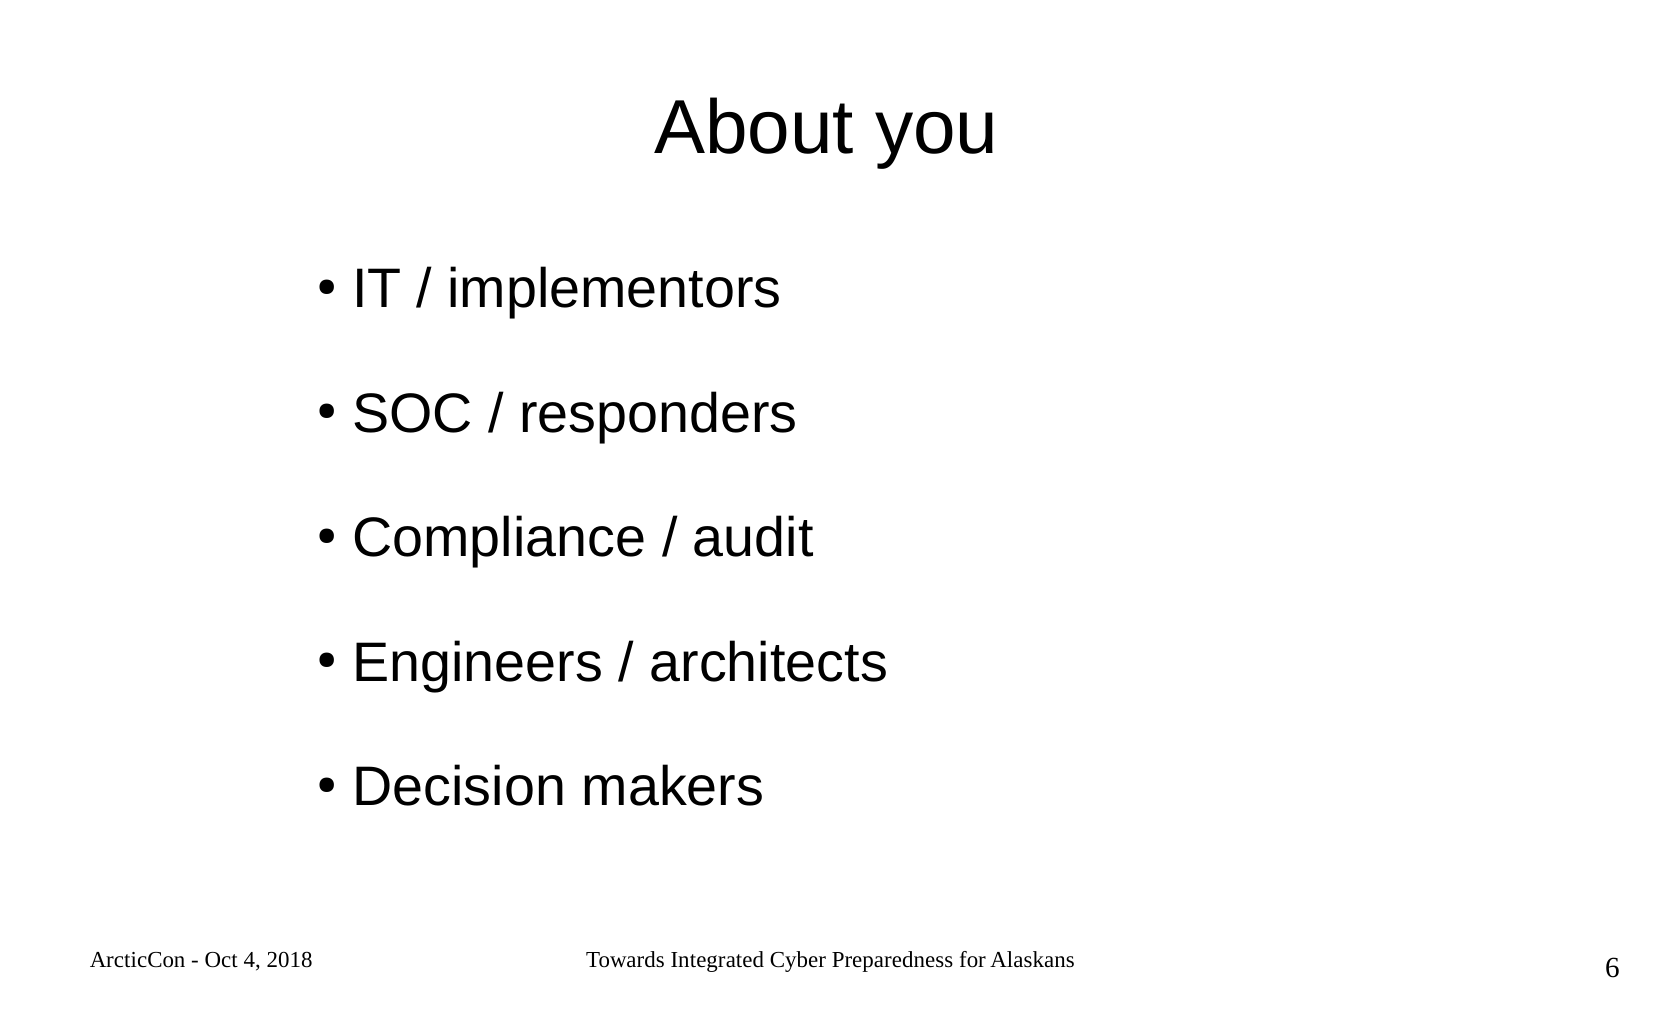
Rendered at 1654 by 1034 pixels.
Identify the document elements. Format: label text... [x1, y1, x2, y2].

title About you [82, 41, 1571, 195]
text_box <number> [1560, 951, 1621, 1023]
subtitle IT / implementors SOC / responders Compliance / audit Engineers / architects Decision makers [82, 195, 1571, 986]
